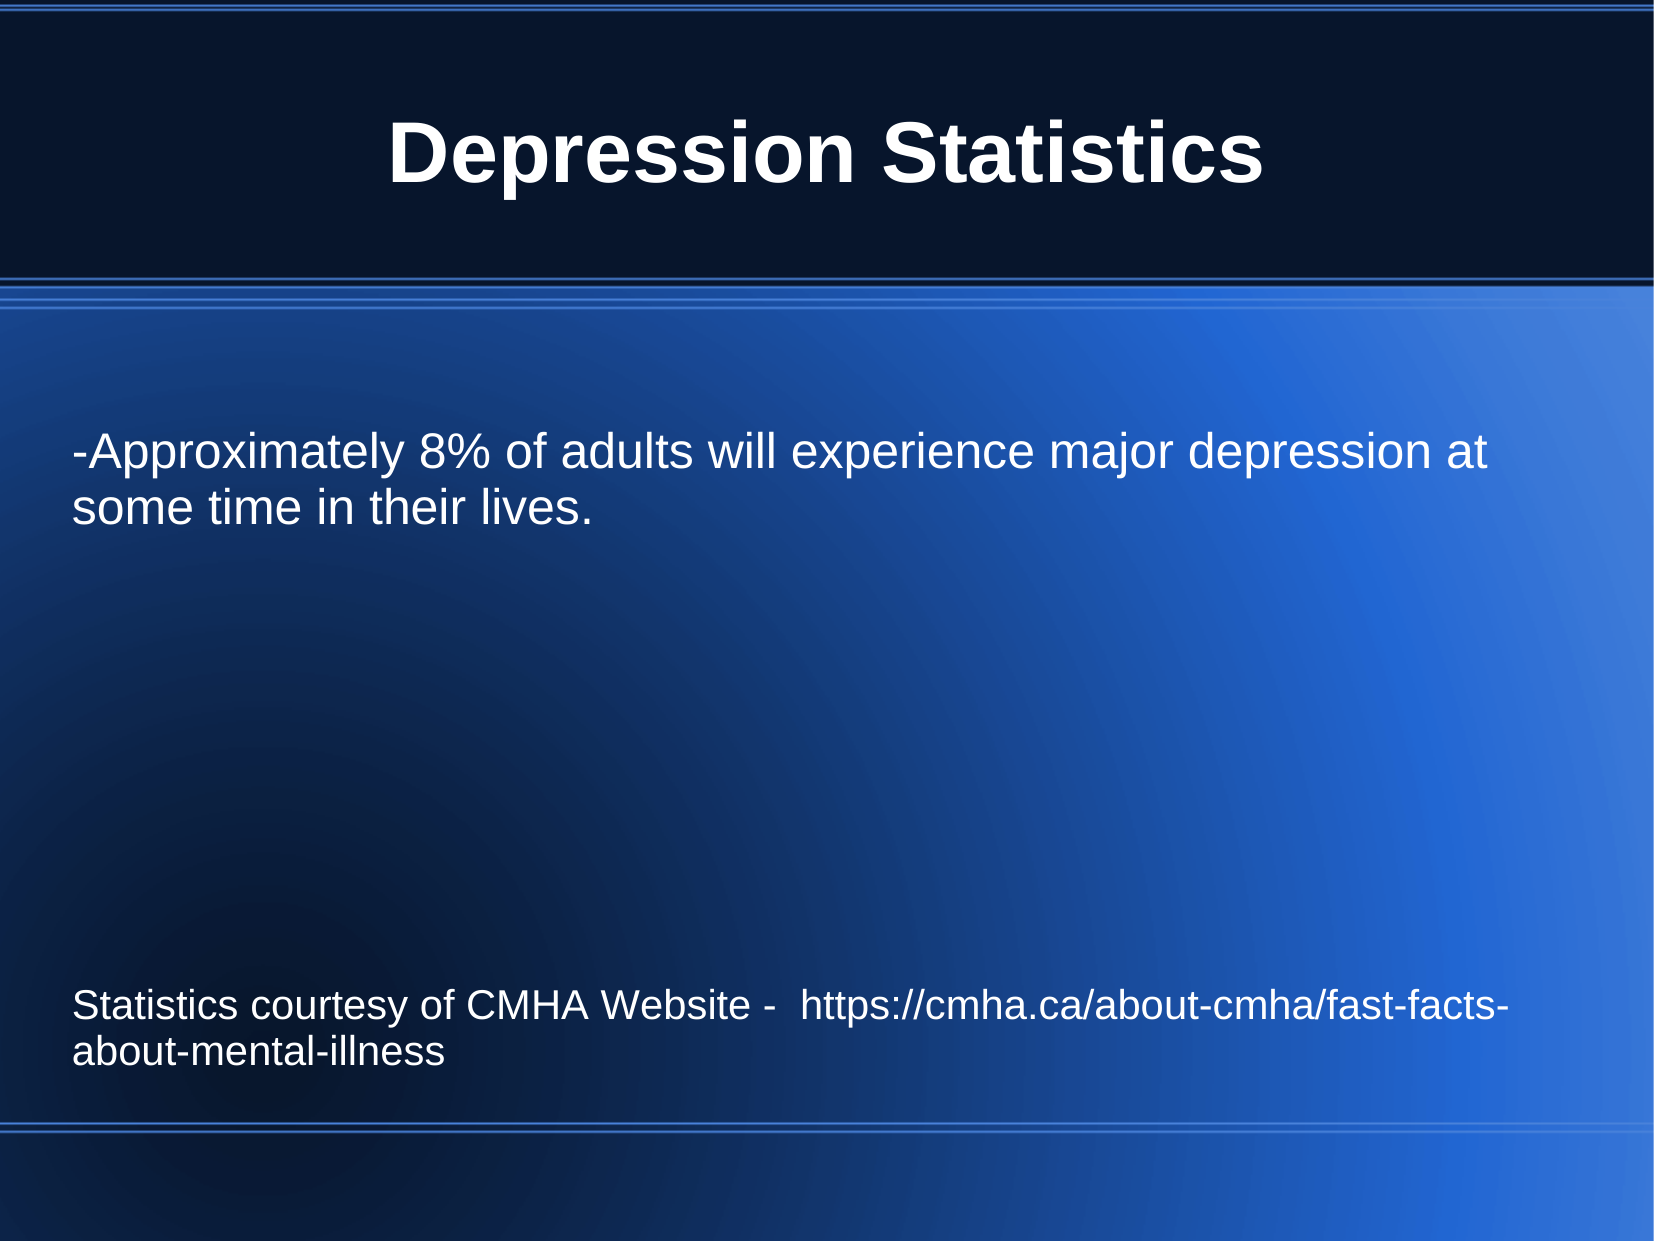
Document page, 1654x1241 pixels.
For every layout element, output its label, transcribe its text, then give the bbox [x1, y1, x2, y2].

list -Approximately 8% of adults will experience major depression at some time in their lives. Statistics courtesy of CMHA Website - https://cmha.ca/about-cmha/fast-facts-about-mental-illness [71, 337, 1561, 1076]
title Depression Statistics [82, 49, 1571, 257]
picture [0, 0, 1654, 1241]
